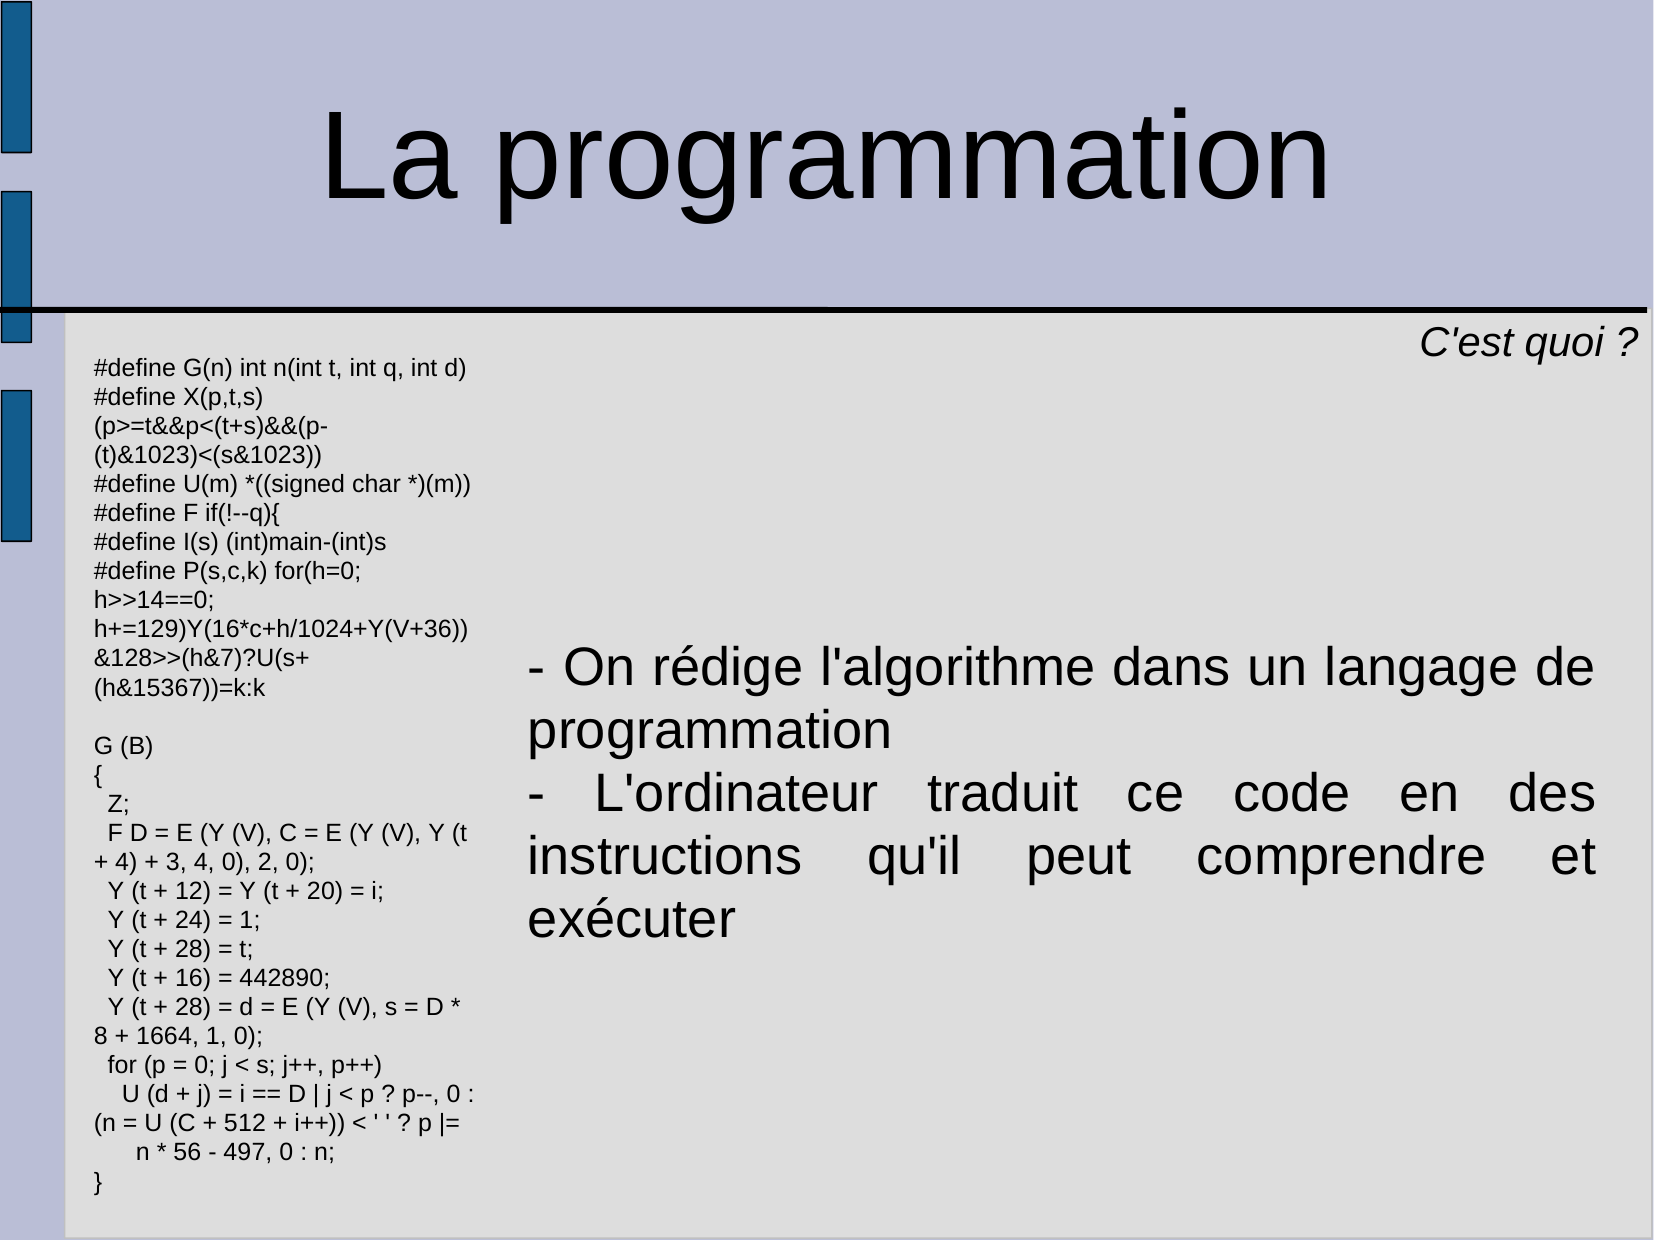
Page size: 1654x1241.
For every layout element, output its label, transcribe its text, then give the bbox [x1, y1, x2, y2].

text_box #define G(n) int n(int t, int q, int d) #define X(p,t,s) (p>=t&&p<(t+s)&&(p-(t)&1023)<(s&1023)) #define U(m) *((signed char *)(m)) #define F if(!--q){ #define I(s) (int)main-(int)s #define P(s,c,k) for(h=0; h>>14==0; h+=129)Y(16*c+h/1024+Y(V+36))&128>>(h&7)?U(s+(h&15367))=k:k G (B) { Z; F D = E (Y (V), C = E (Y (V), Y (t + 4) + 3, 4, 0), 2, 0); Y (t + 12) = Y (t + 20) = i; Y (t + 24) = 1; Y (t + 28) = t; Y (t + 16) = 442890; Y (t + 28) = d = E (Y (V), s = D * 8 + 1664, 1, 0); for (p = 0; j < s; j++, p++) U (d + j) = i == D | j < p ? p--, 0 : (n = U (C + 512 + i++)) < ' ' ? p |= n * 56 - 497, 0 : n; } [79, 345, 491, 1203]
text_box - On rédige l'algorithme dans un langage de programmation - L'ordinateur traduit ce code en des instructions qu'il peut comprendre et exécuter [513, 626, 1622, 957]
text_box C'est quoi ? [6, 309, 1654, 373]
text_box La programmation [0, 71, 1654, 233]
